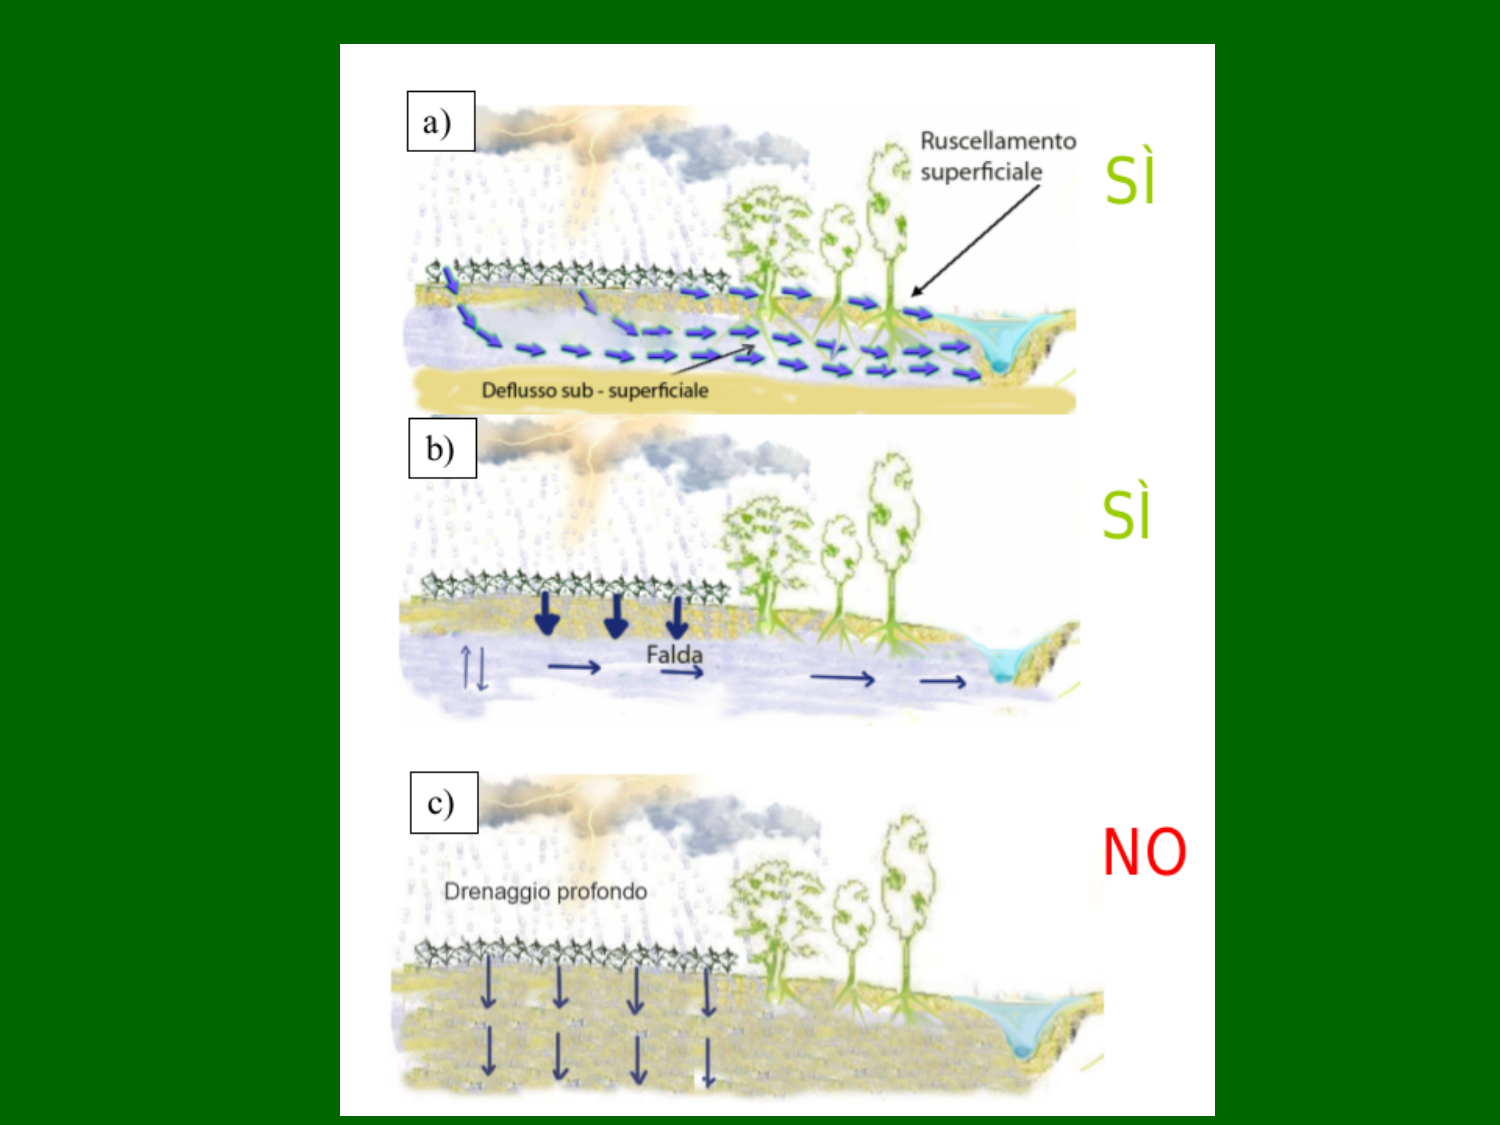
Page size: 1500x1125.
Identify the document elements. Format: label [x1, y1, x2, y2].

picture [340, 44, 1216, 1116]
